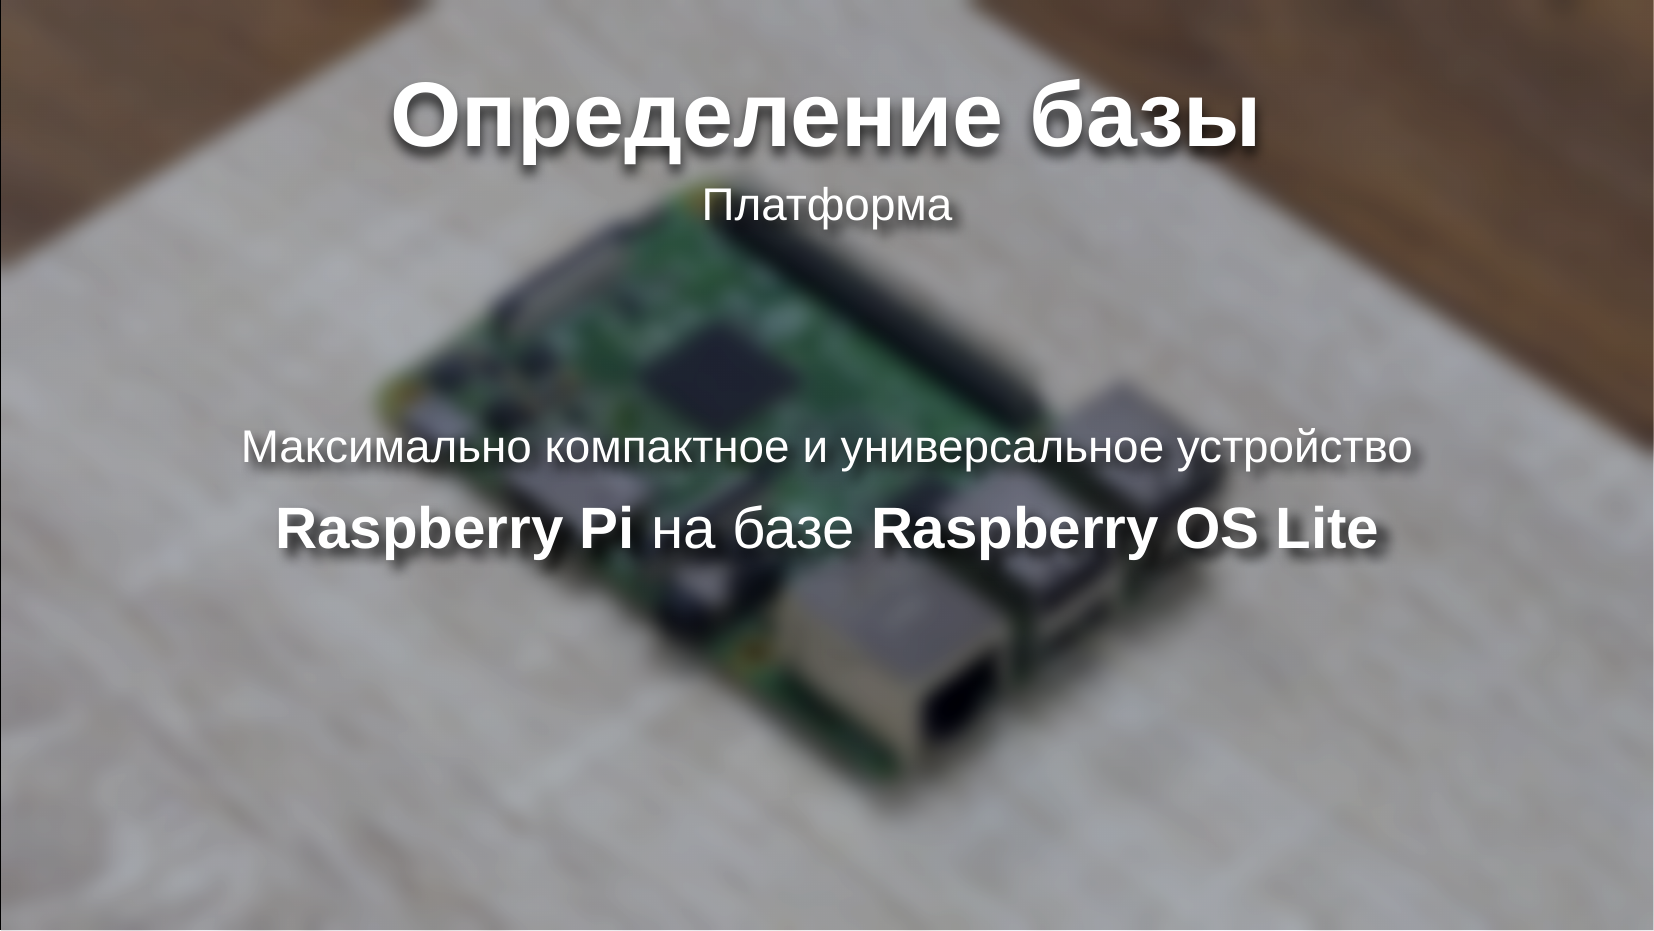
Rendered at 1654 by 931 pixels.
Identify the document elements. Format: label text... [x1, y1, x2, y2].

title Определение базы [82, 37, 1571, 193]
text_box Платформа [686, 171, 967, 238]
text_box Максимально компактное и универсальное устройство [226, 413, 1428, 480]
picture [1, 0, 1654, 931]
text_box Raspberry Pi на базе Raspberry OS Lite [260, 488, 1393, 569]
